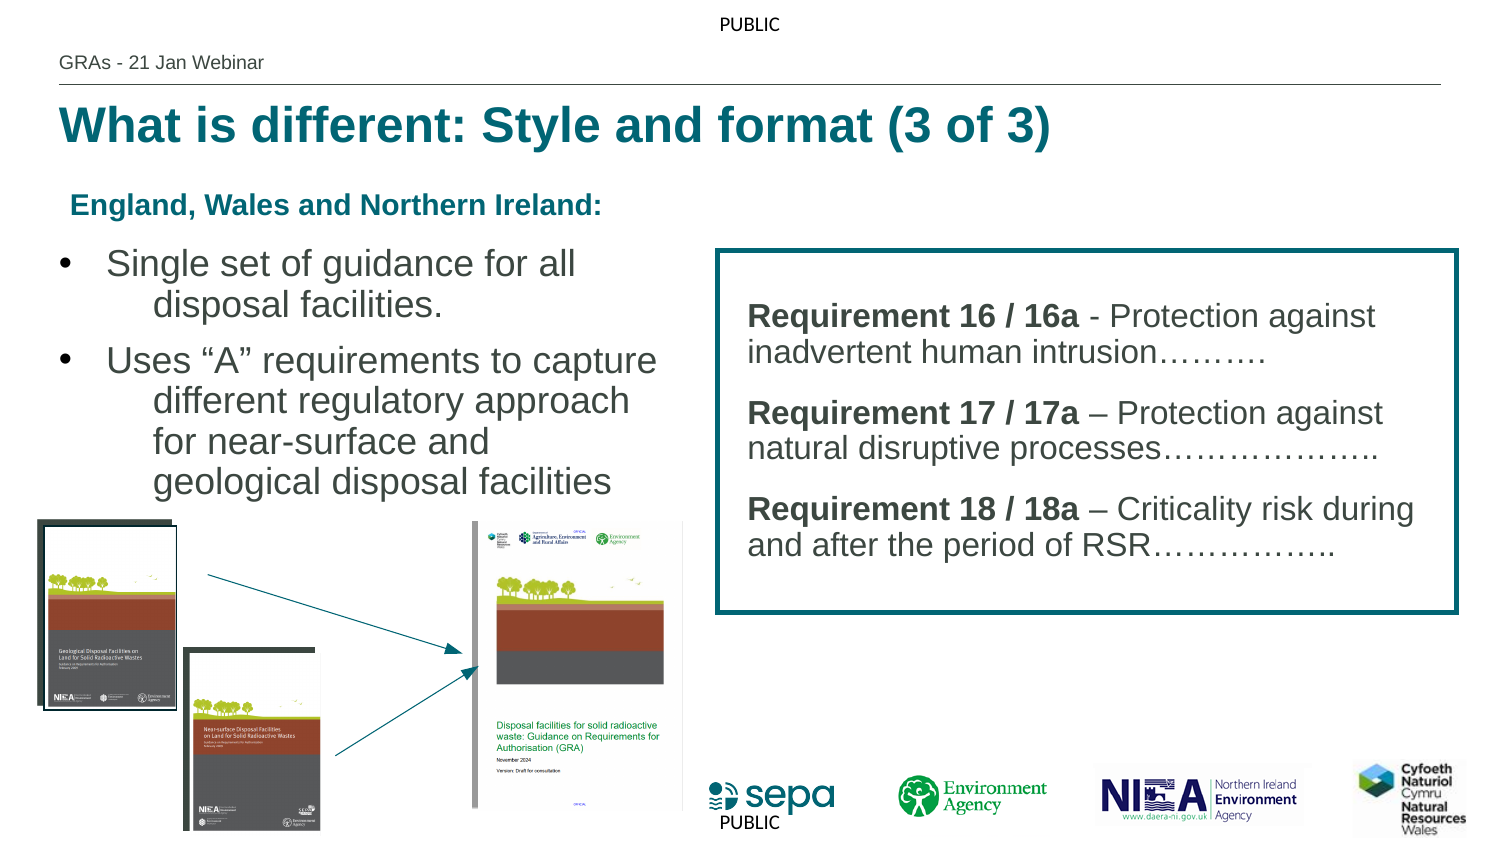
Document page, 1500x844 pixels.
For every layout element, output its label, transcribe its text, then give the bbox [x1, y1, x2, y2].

list England, Wales and Northern Ireland: [69, 190, 732, 223]
list GRAs - 21 Jan Webinar [58, 53, 401, 75]
picture [478, 521, 683, 811]
list What is different: Style and format (3 of 3) [59, 99, 1442, 163]
picture [189, 653, 321, 836]
picture [44, 526, 176, 710]
text_box Single set of guidance for all disposal facilities. Uses “A” requirements to capture different regulatory approach for near-surface and geological disposal facilities [59, 244, 669, 551]
text_box Requirement 16 / 16a - Protection against inadvertent human intrusion………. Requirement 17 / 17a – Protection against natural disruptive processes……………….. Requirement 18 / 18a – Criticality risk during and after the period of RSR…………….. [717, 250, 1457, 613]
